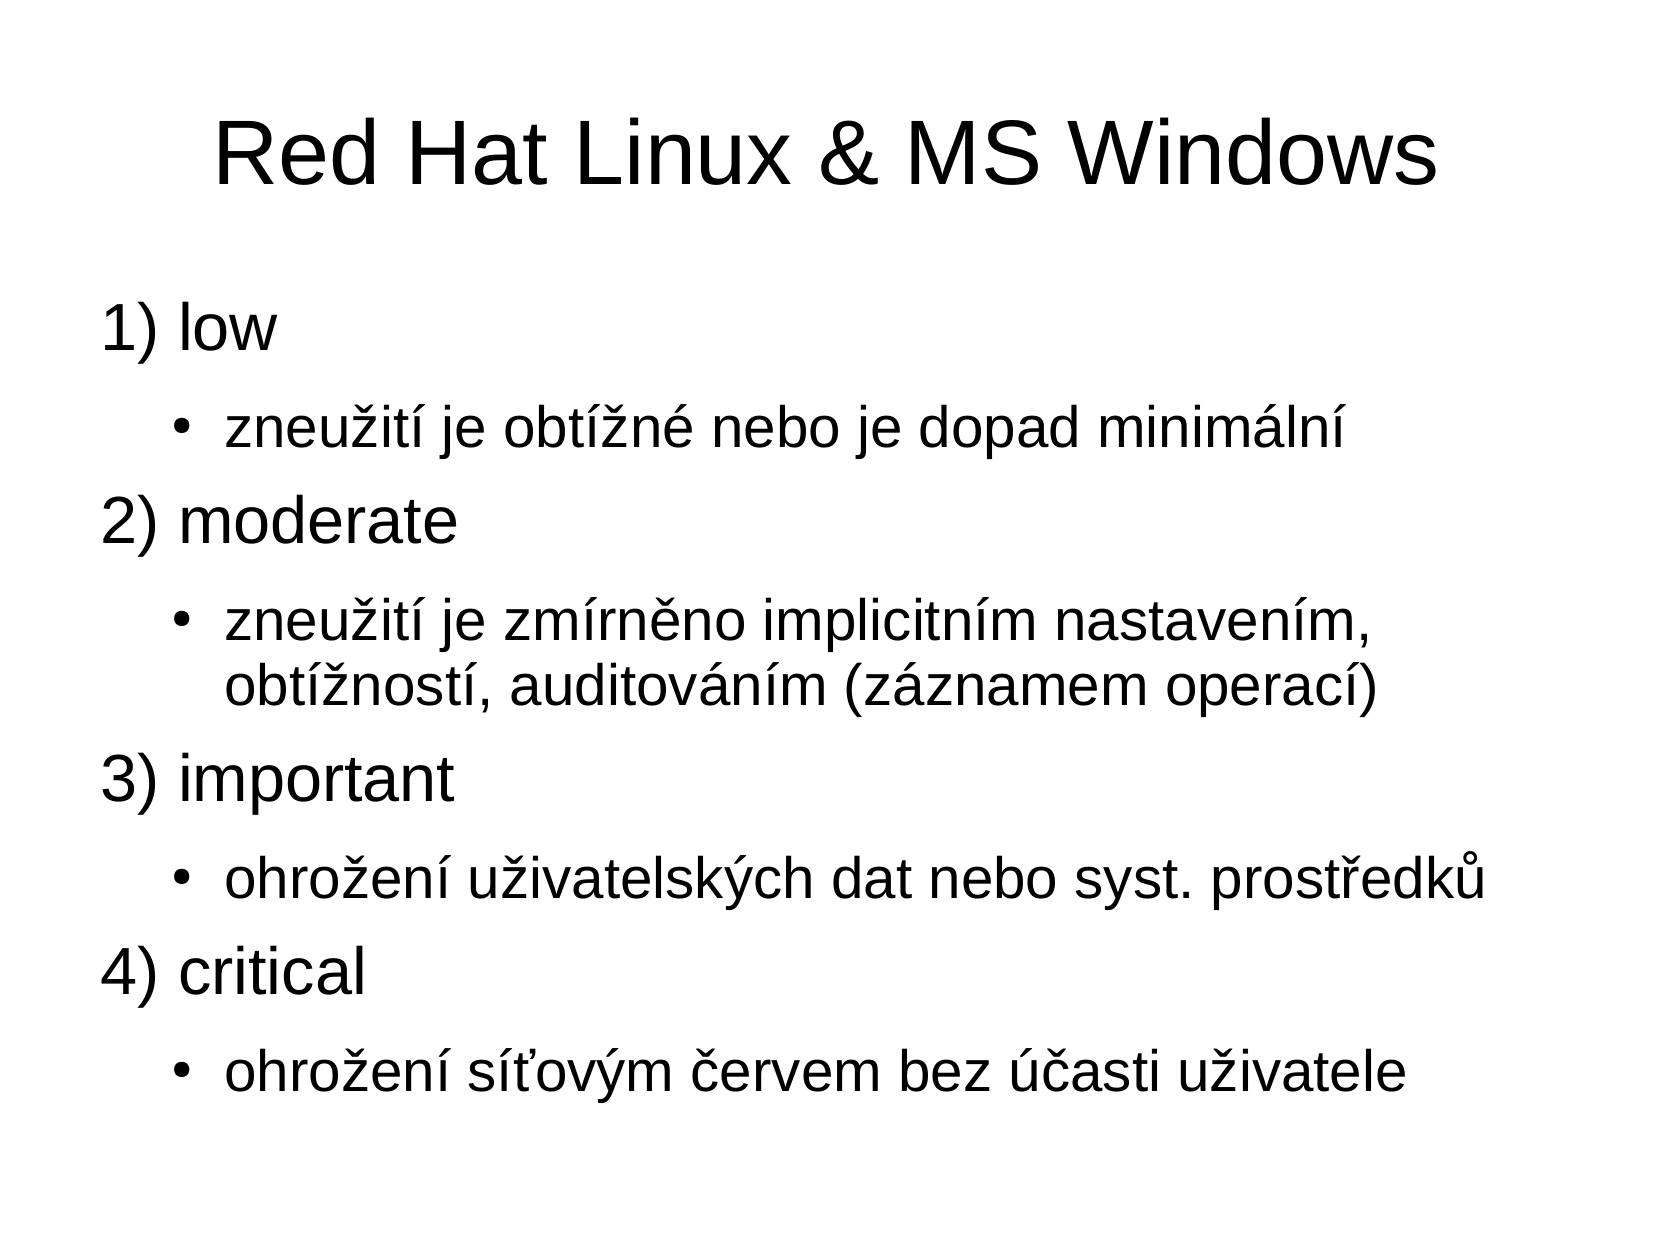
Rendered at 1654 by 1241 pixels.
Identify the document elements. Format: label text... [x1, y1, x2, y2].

title Red Hat Linux & MS Windows [82, 56, 1571, 250]
list low zneužití je obtížné nebo je dopad minimální moderate zneužití je zmírněno implicitním nastavením, obtížností, auditováním (záznamem operací) important ohrožení uživatelských dat nebo syst. prostředků critical ohrožení síťovým červem bez účasti uživatele [82, 290, 1571, 1103]
